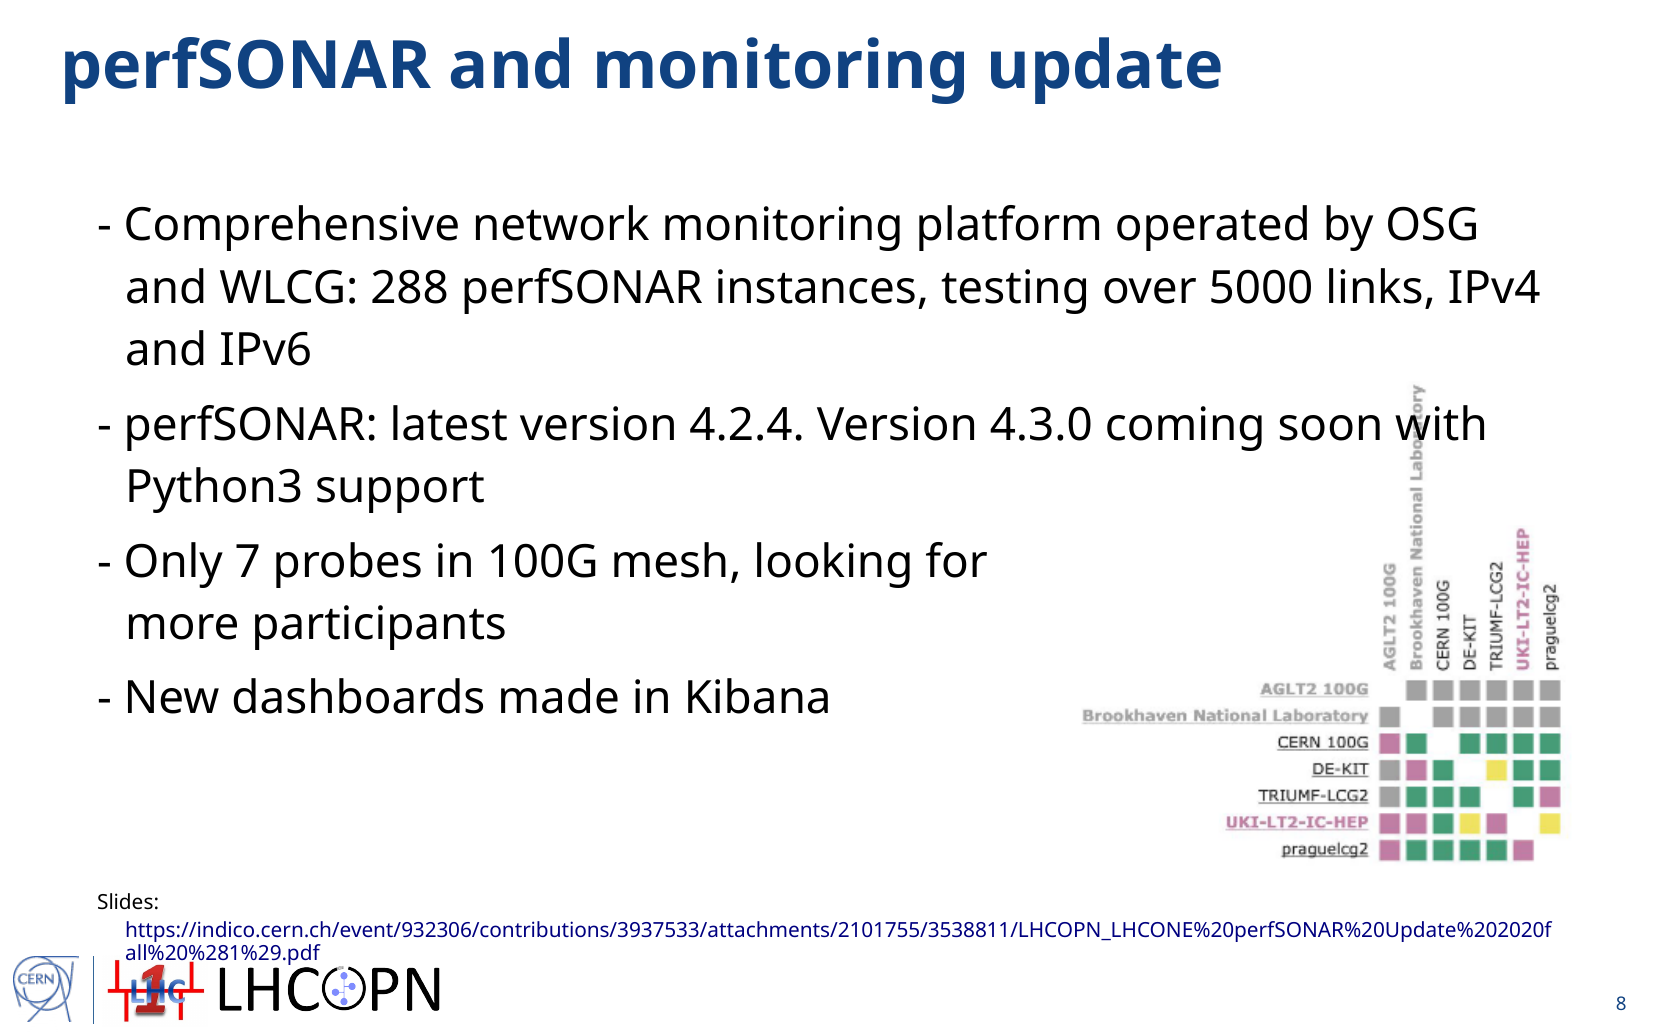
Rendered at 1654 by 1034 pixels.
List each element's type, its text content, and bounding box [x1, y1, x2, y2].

picture [13, 956, 79, 1032]
title perfSONAR and monitoring update [60, 0, 1528, 138]
text_box - Comprehensive network monitoring platform operated by OSG and WLCG: 288 perfSONAR instances, testing over 5000 links, IPv4 and IPv6 - perfSONAR: latest version 4.2.4. Version 4.3.0 coming soon with Python3 support - Only 7 probes in 100G mesh, looking for more participants - New dashboards made in Kibana Slides: https://indico.cern.ch/event/932306/contributions/3937533/attachments/2101755/3538811/LHCOPN_LHCONE%20perfSONAR%20Update%202020fall%20%281%29.pdf [82, 184, 1578, 1034]
